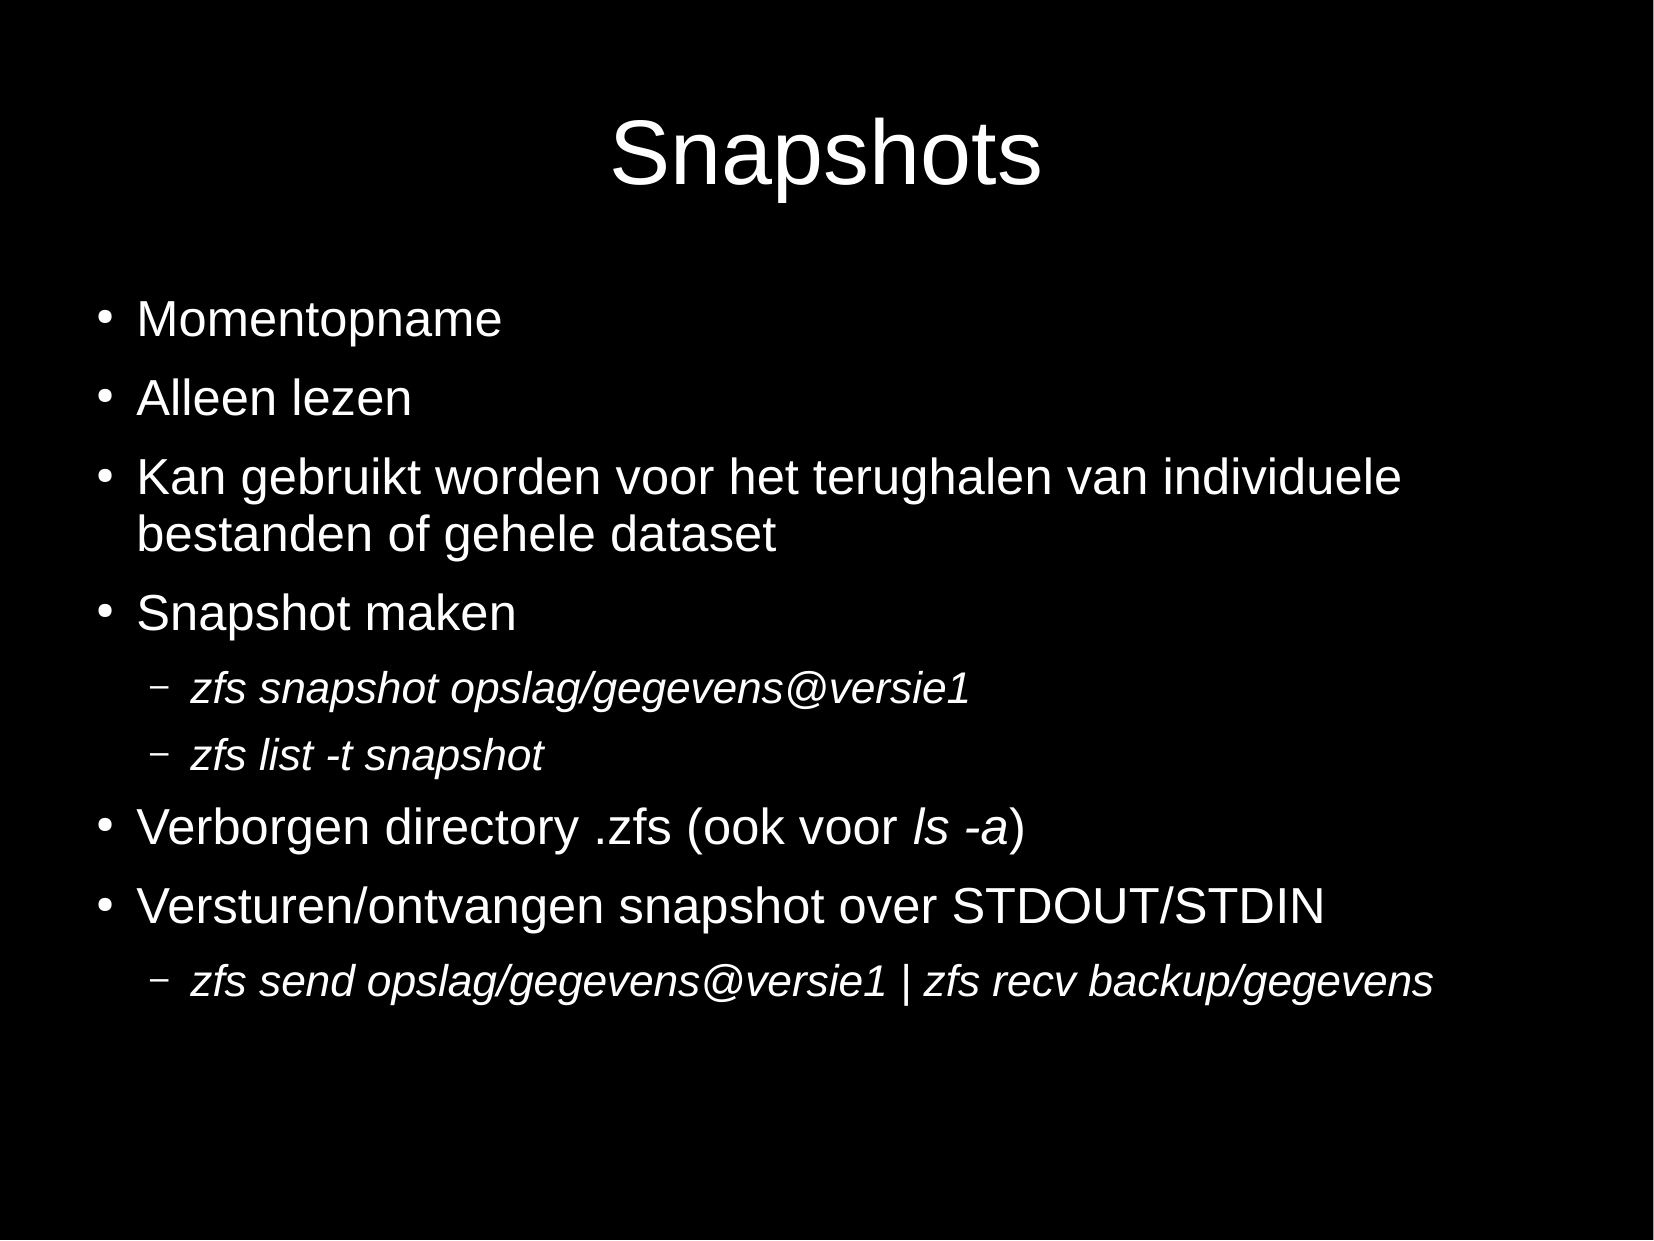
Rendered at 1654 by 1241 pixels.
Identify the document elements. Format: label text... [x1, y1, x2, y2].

title Snapshots [82, 49, 1571, 257]
list Momentopname Alleen lezen Kan gebruikt worden voor het terughalen van individuele bestanden of gehele dataset Snapshot maken zfs snapshot opslag/gegevens@versie1 zfs list -t snapshot Verborgen directory .zfs (ook voor ls -a) Versturen/ontvangen snapshot over STDOUT/STDIN zfs send opslag/gegevens@versie1 | zfs recv backup/gegevens [82, 290, 1571, 1010]
